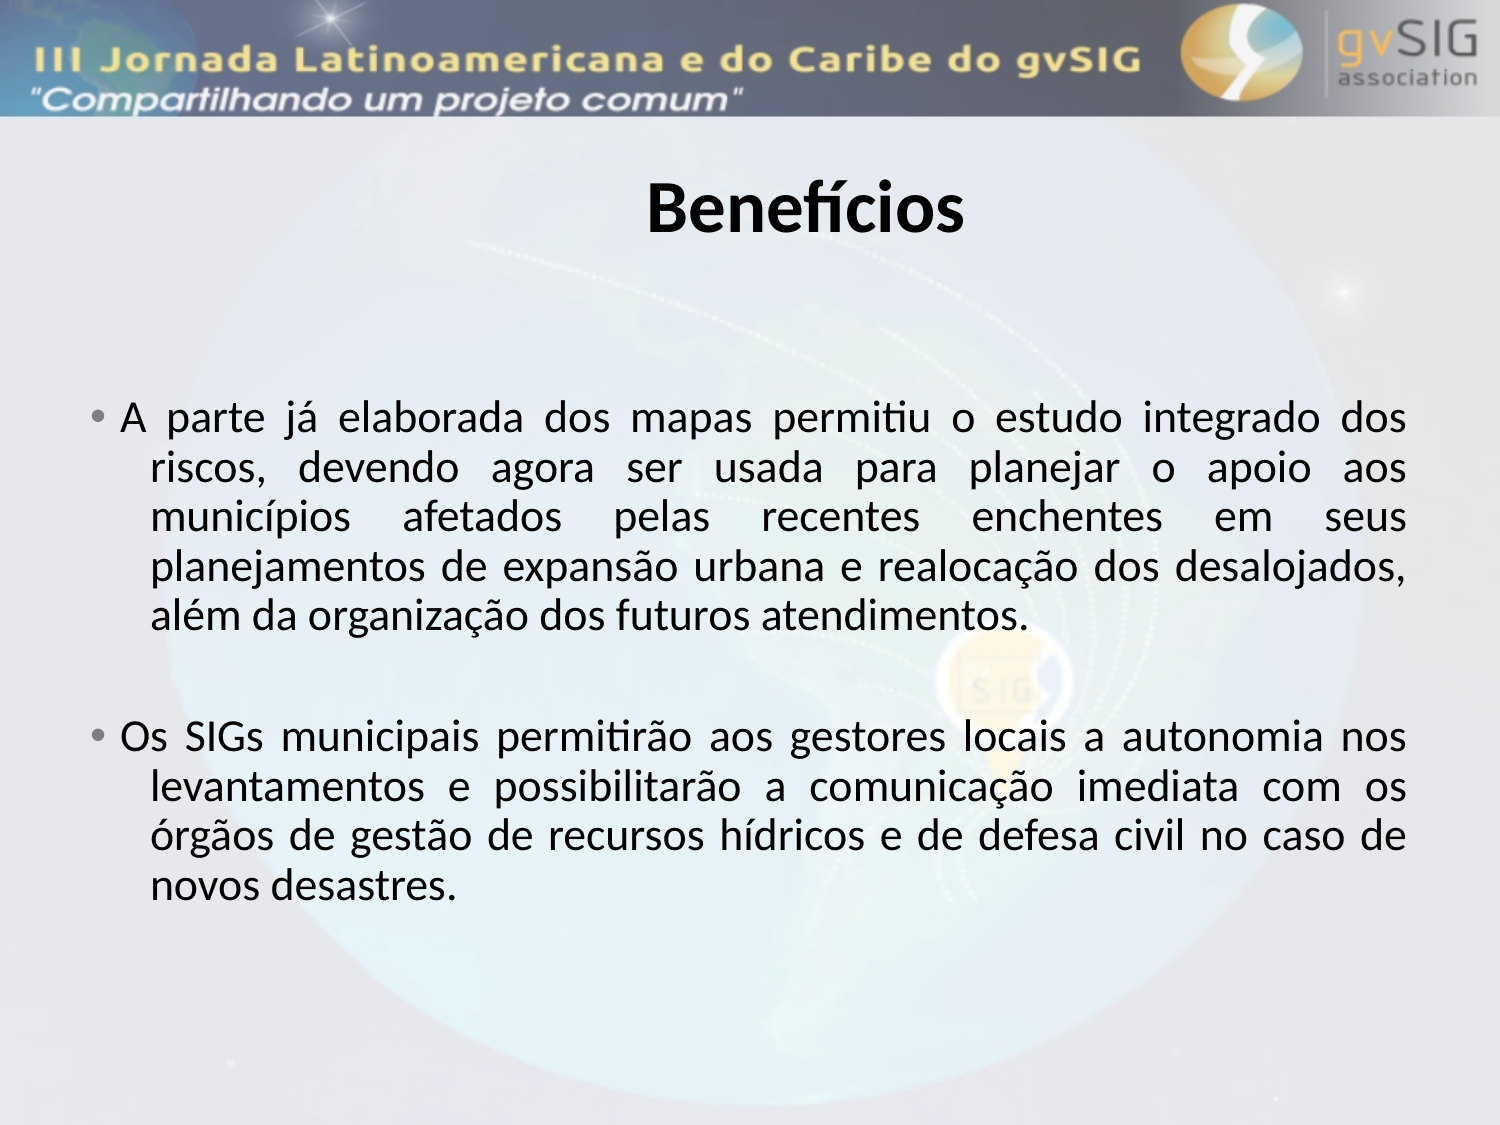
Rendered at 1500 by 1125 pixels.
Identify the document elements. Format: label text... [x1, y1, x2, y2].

text_box Benefícios [631, 113, 1424, 291]
list A parte já elaborada dos mapas permitiu o estudo integrado dos riscos, devendo agora ser usada para planejar o apoio aos municípios afetados pelas recentes enchentes em seus planejamentos de expansão urbana e realocação dos desalojados, além da organização dos futuros atendimentos. Os SIGs municipais permitirão aos gestores locais a autonomia nos levantamentos e possibilitarão a comunicação imediata com os órgãos de gestão de recursos hídricos e de defesa civil no caso de novos desastres. [75, 290, 1424, 1013]
picture [0, 0, 1500, 1125]
